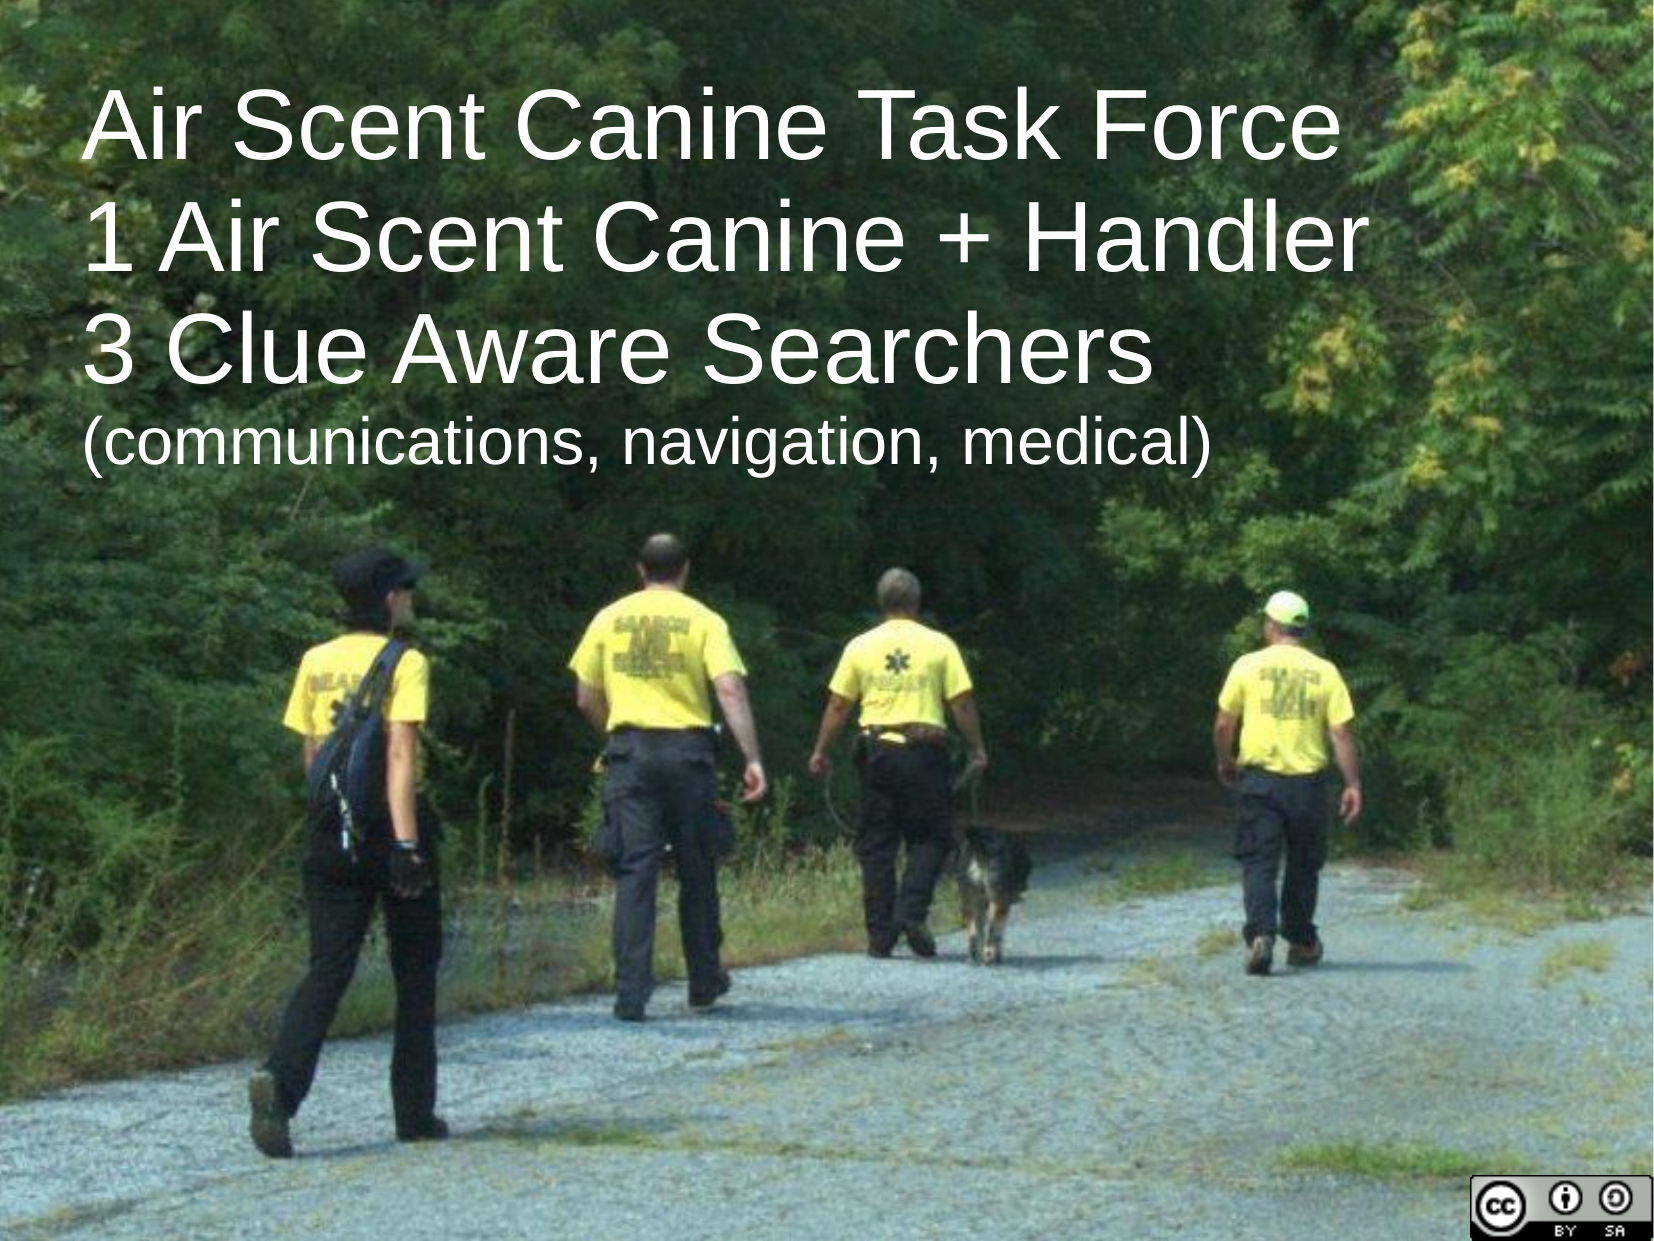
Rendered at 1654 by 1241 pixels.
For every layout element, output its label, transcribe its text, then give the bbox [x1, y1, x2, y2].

text_box Air Scent Canine Task Force 1 Air Scent Canine + Handler 3 Clue Aware Searchers (communications, navigation, medical) [66, 61, 1388, 487]
picture [0, 0, 1654, 1241]
